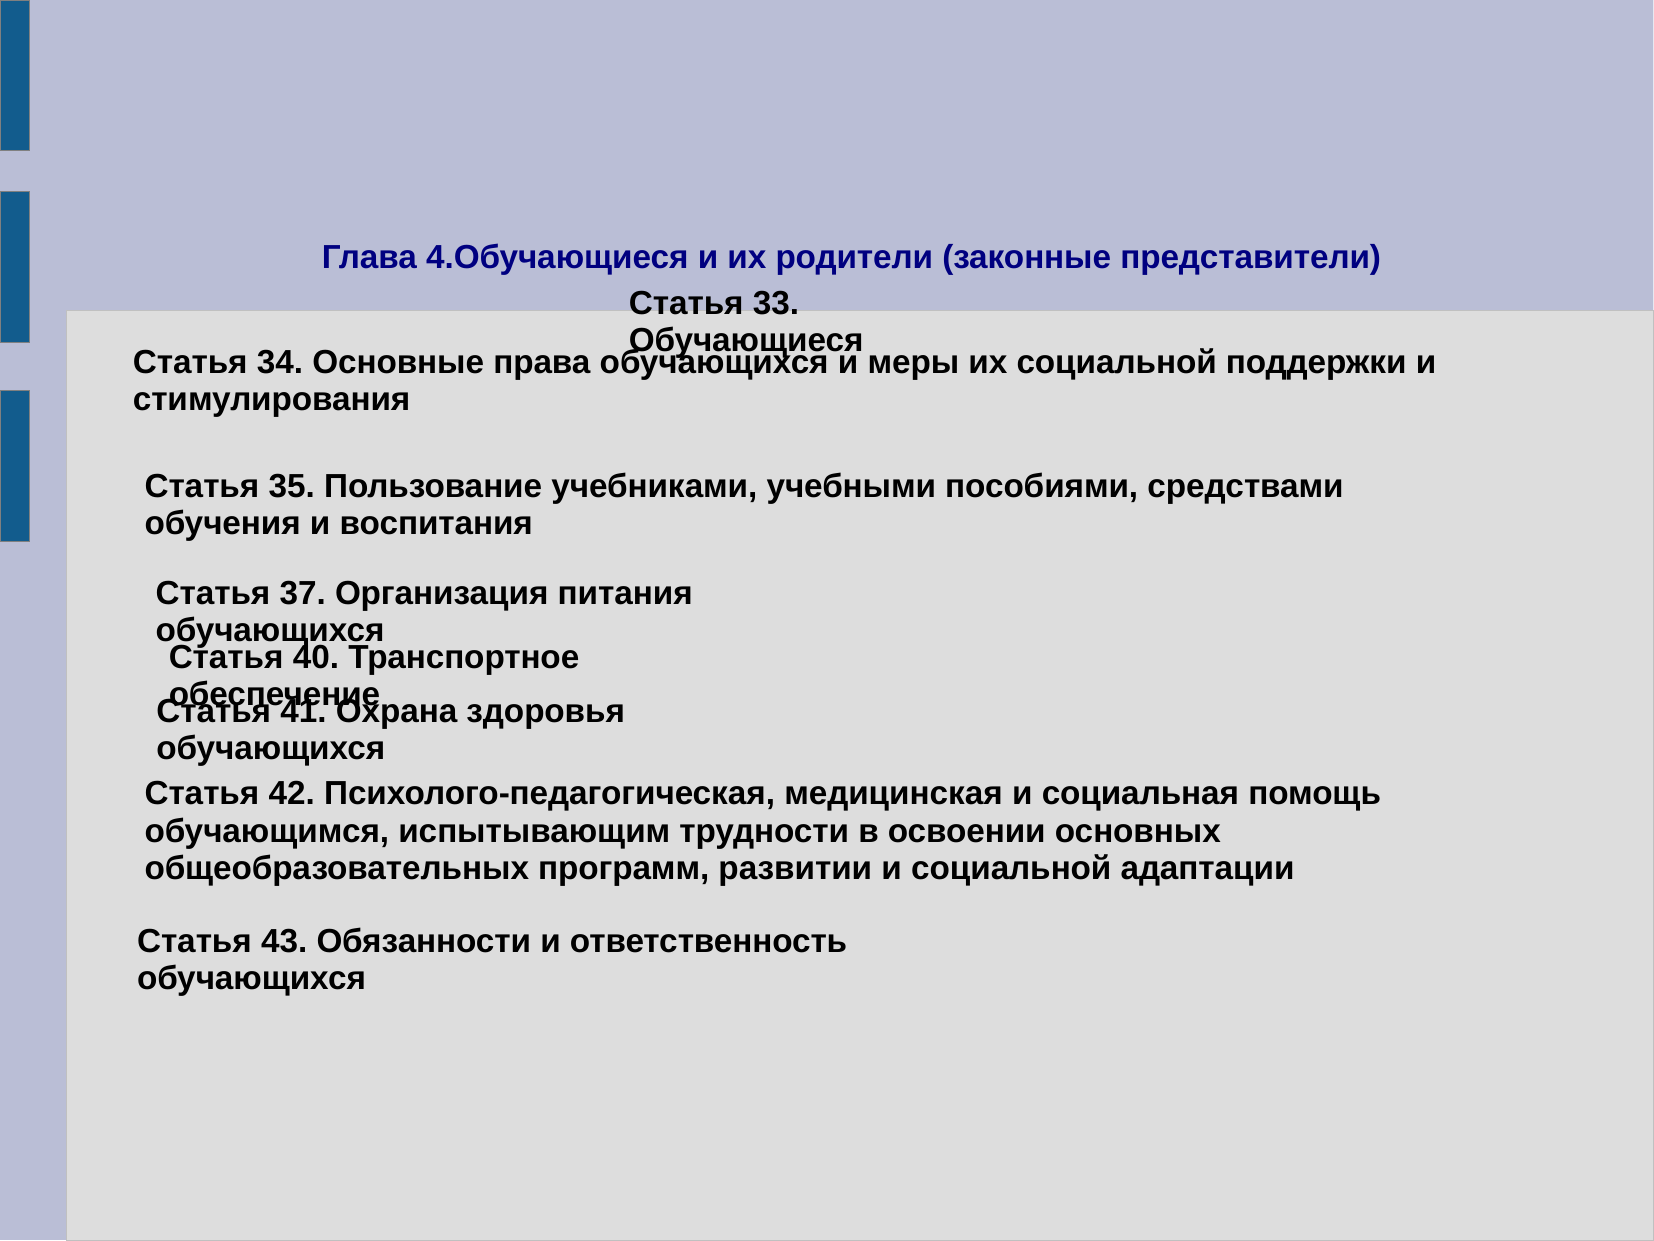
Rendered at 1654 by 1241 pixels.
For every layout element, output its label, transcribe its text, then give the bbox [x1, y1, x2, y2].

text_box Статья 42. Психолого-педагогическая, медицинская и социальная помощь обучающимся, испытывающим трудности в освоении основных общеобразовательных программ, развитии и социальной адаптации [129, 767, 1406, 946]
text_box Статья 37. Организация питания обучающихся [140, 566, 945, 668]
text_box Статья 33. Обучающиеся [614, 277, 1057, 336]
text_box Статья 35. Пользование учебниками, учебными пособиями, средствами обучения и воспитания [129, 460, 1512, 600]
text_box Статья 41. Охрана здоровья обучающихся [141, 685, 878, 767]
text_box Статья 43. Обязанности и ответственность обучающихся [122, 914, 1099, 1016]
text_box Статья 40. Транспортное обеспечение [154, 631, 815, 685]
text_box Статья 34. Основные права обучающихся и меры их социальной поддержки и стимулирования [118, 336, 1548, 476]
text_box Глава 4.Обучающиеся и их родители (законные представители) [307, 194, 1404, 296]
